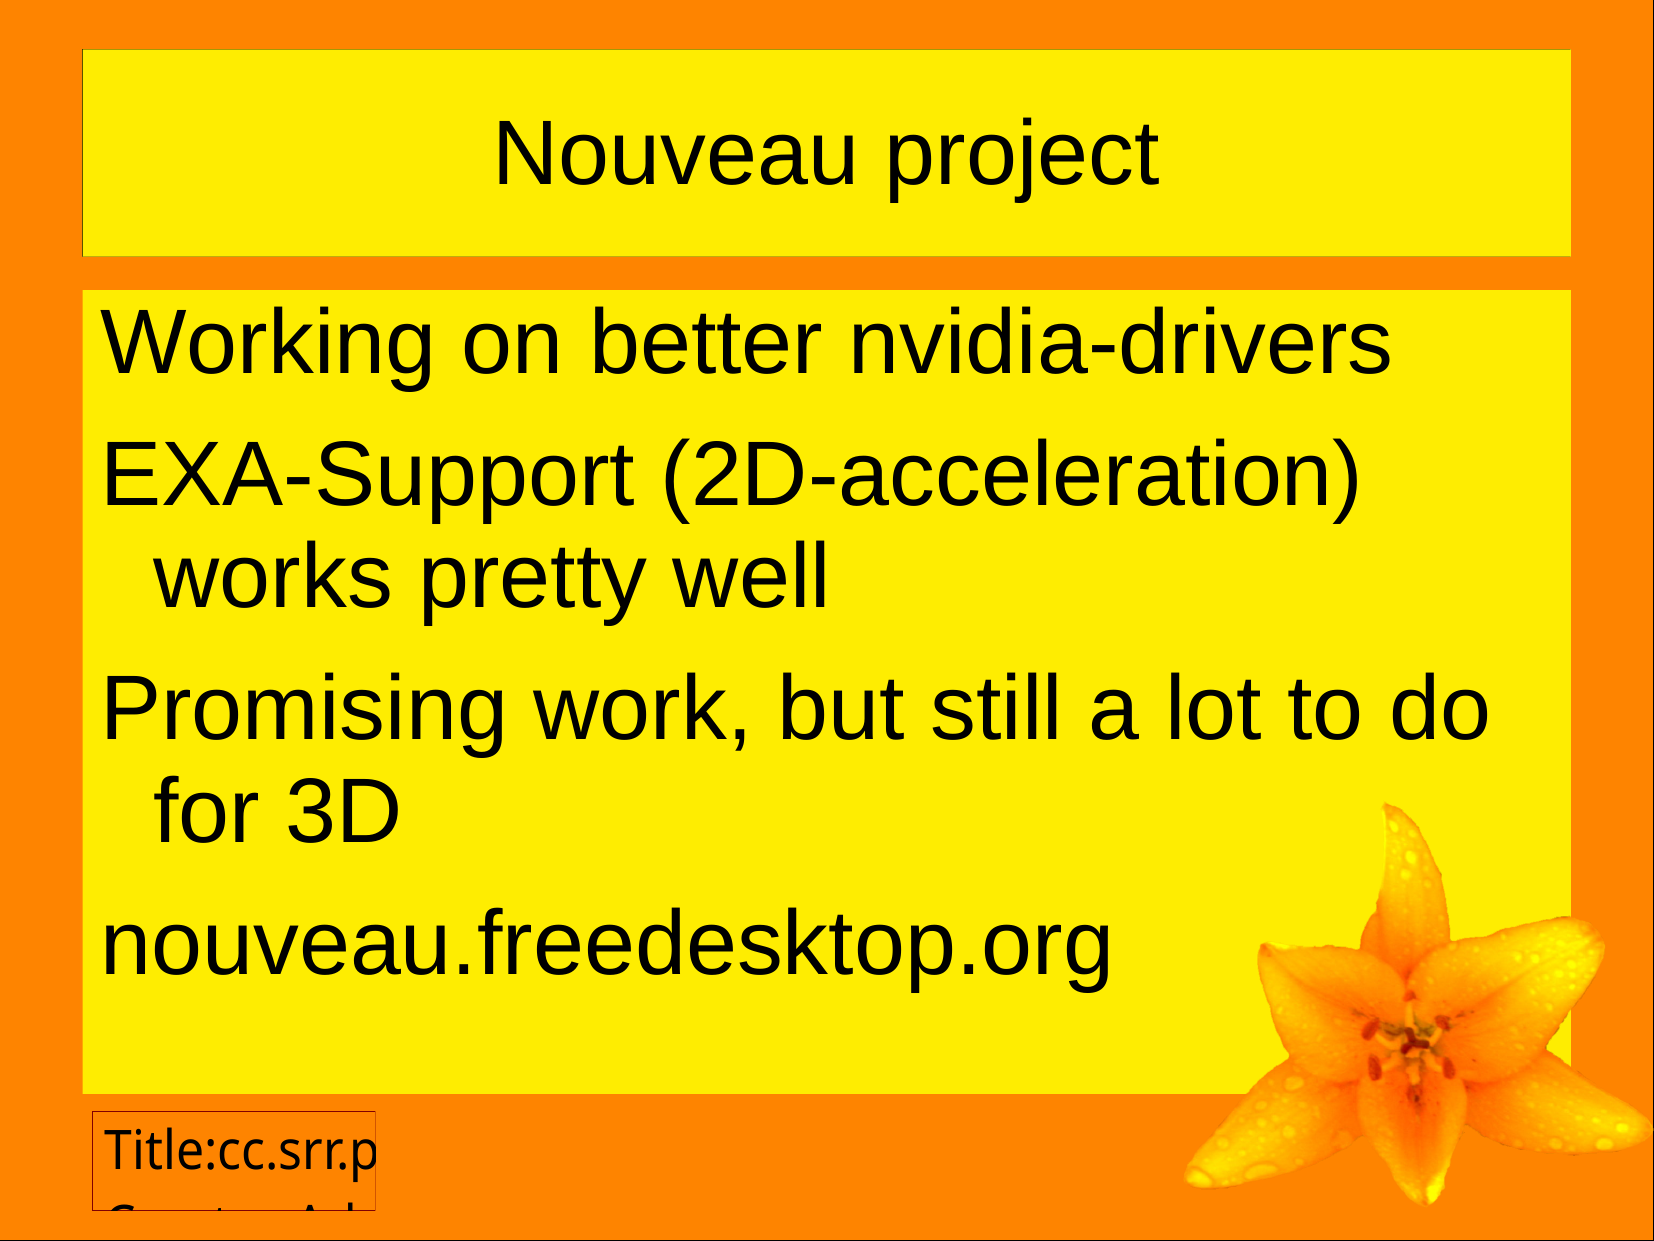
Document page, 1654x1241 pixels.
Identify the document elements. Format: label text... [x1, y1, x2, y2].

picture [88, 1108, 376, 1211]
picture [1181, 767, 1654, 1241]
title Nouveau project [82, 49, 1571, 257]
list Working on better nvidia-drivers EXA-Support (2D-acceleration) works pretty well Promising work, but still a lot to do for 3D nouveau.freedesktop.org [82, 290, 1571, 1094]
text_box [0, 0, 1654, 1241]
